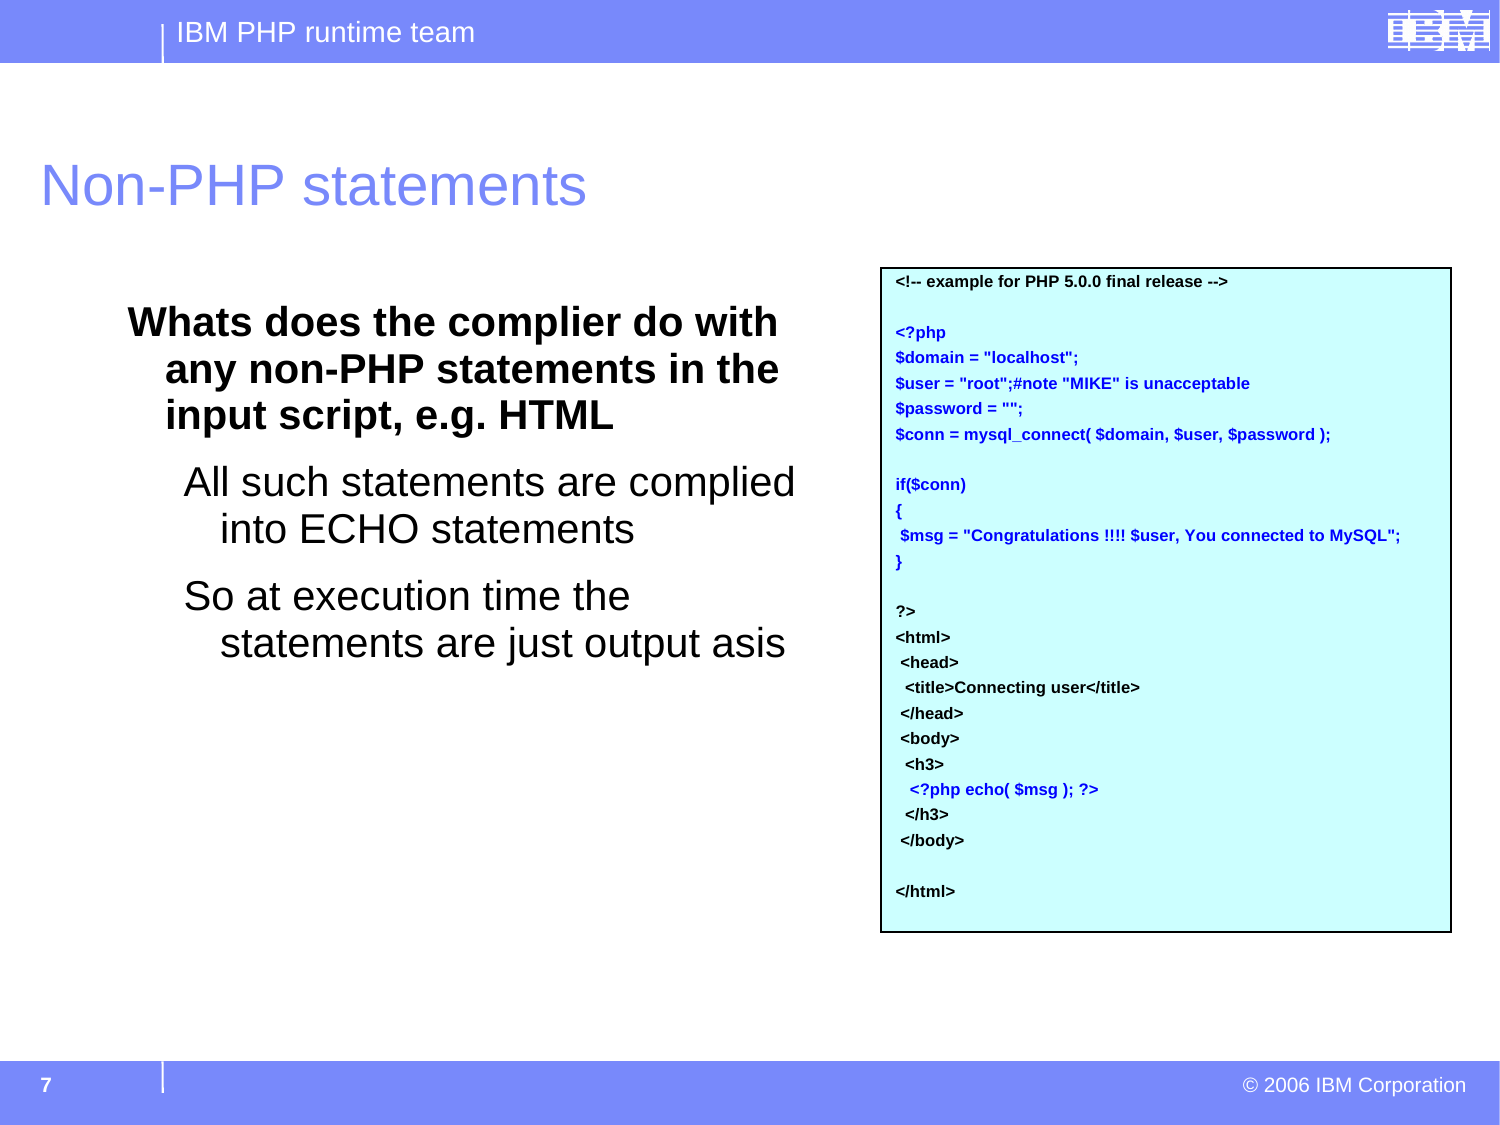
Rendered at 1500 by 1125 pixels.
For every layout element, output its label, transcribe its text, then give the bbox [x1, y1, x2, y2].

text_box <!-- example for PHP 5.0.0 final release --> <?php $domain = "localhost"; $user = "root";#note "MIKE" is unacceptable $password = ""; $conn = mysql_connect( $domain, $user, $password ); if($conn)‏ { $msg = "Congratulations !!!! $user, You connected to MySQL"; } ?> <html> <head> <title>Connecting user</title> </head> <body> <h3> <?php echo( $msg ); ?> </h3> </body> </html> [880, 267, 1451, 932]
title Non-PHP statements [25, 123, 1378, 225]
list Whats does the complier do with any non-PHP statements in the input script, e.g. HTML All such statements are complied into ECHO statements So at execution time the statements are just output asis [112, 291, 825, 1125]
